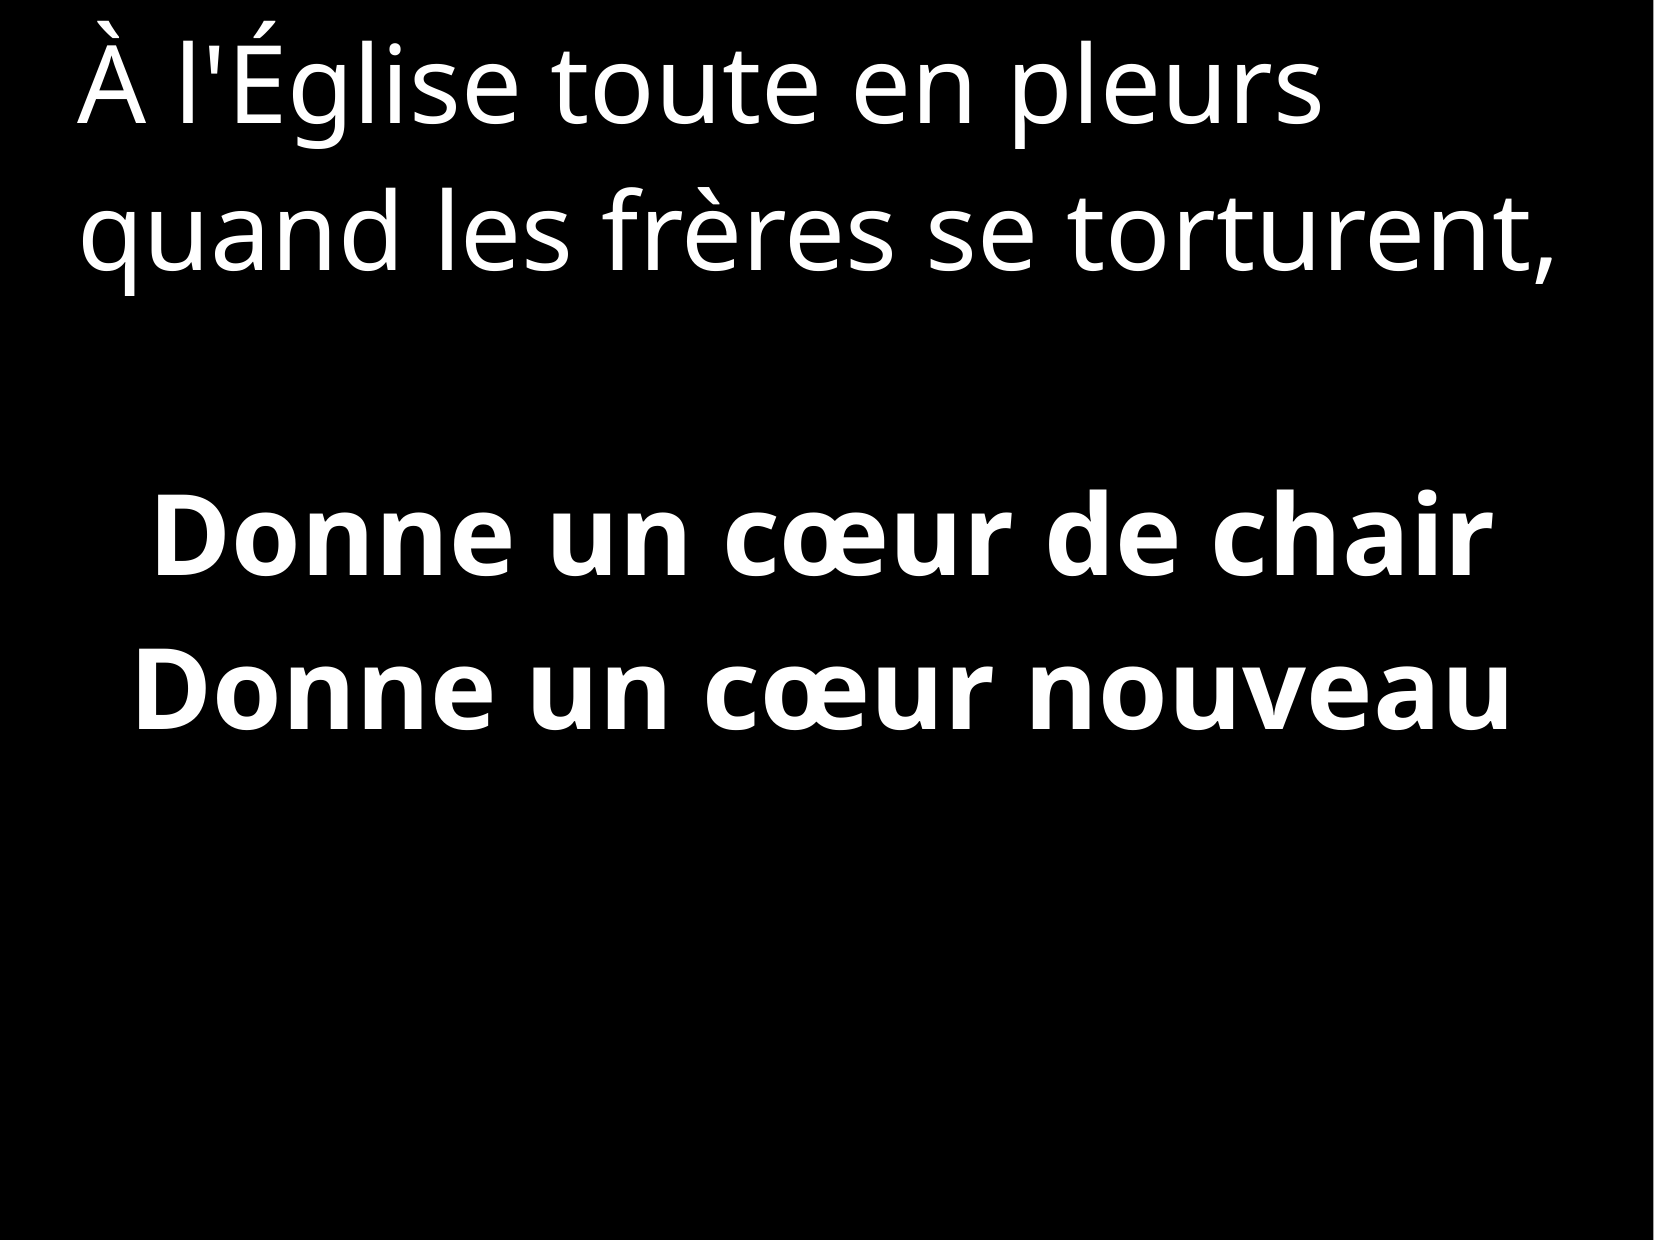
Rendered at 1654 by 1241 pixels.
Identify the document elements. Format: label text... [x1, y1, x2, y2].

text_box À l'Église toute en pleurs quand les frères se torturent, Donne un cœur de chair Donne un cœur nouveau [0, 0, 1654, 1241]
